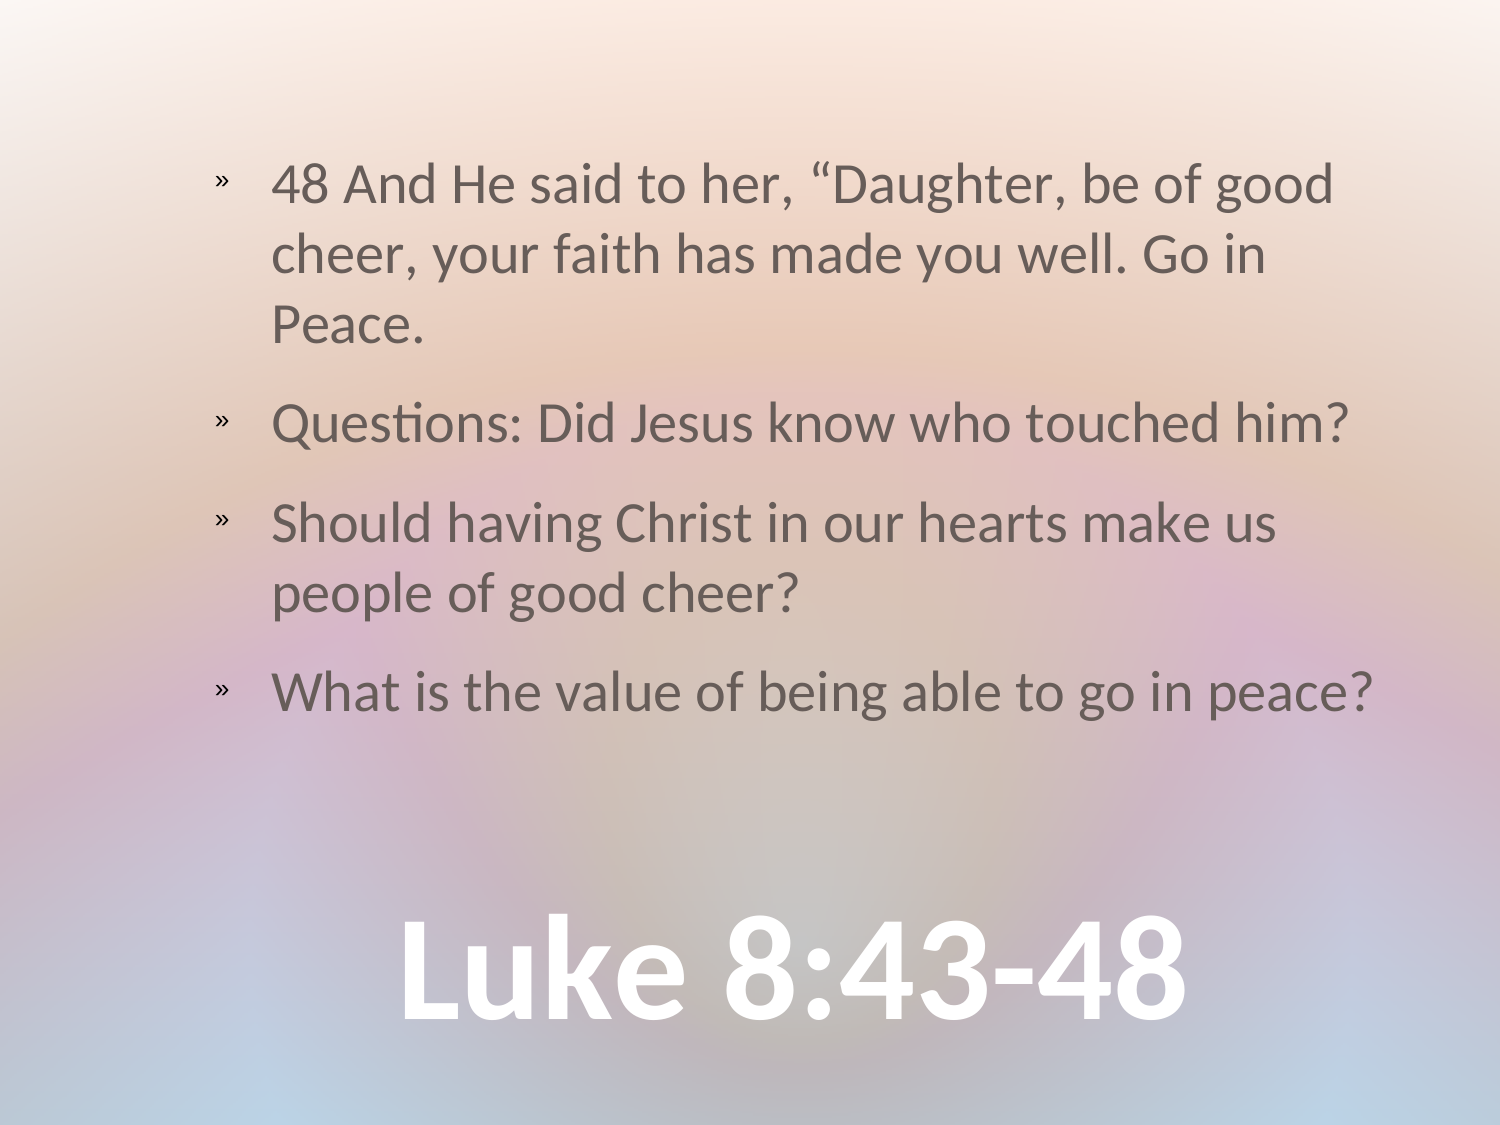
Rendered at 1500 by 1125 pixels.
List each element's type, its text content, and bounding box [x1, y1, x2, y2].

title Luke 8:43-48 [200, 863, 1388, 1050]
list 48 And He said to her, “Daughter, be of good cheer, your faith has made you well. Go in Peace. Questions: Did Jesus know who touched him? Should having Christ in our hearts make us people of good cheer? What is the value of being able to go in peace? [200, 137, 1425, 863]
picture [0, 0, 1500, 1125]
